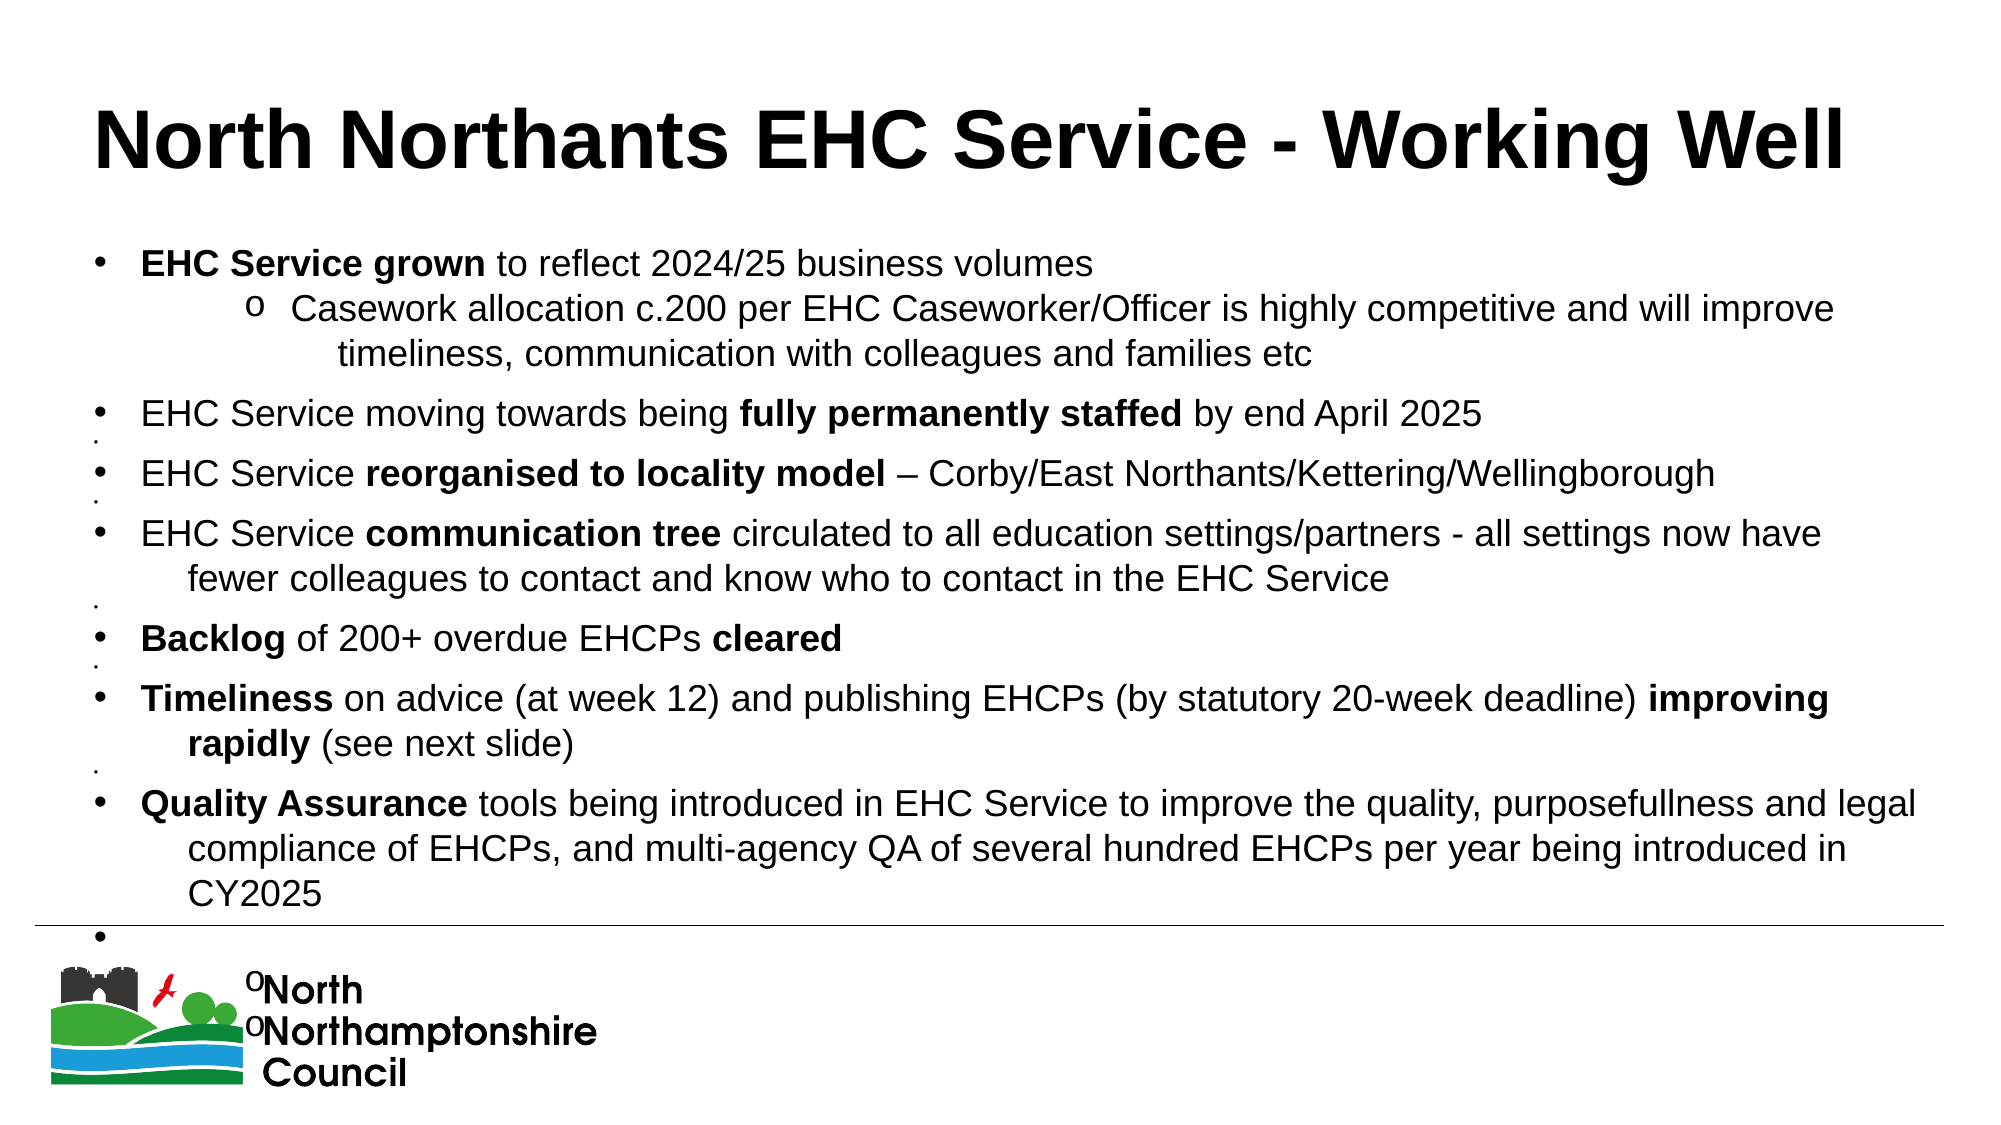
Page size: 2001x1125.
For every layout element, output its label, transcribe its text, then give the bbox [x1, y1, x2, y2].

text_box EHC Service grown to reflect 2024/25 business volumes Casework allocation c.200 per EHC Caseworker/Officer is highly competitive and will improve timeliness, communication with colleagues and families etc EHC Service moving towards being fully permanently staffed by end April 2025 EHC Service reorganised to locality model – Corby/East Northants/Kettering/Wellingborough EHC Service communication tree circulated to all education settings/partners - all settings now have fewer colleagues to contact and know who to contact in the EHC Service Backlog of 200+ overdue EHCPs cleared Timeliness on advice (at week 12) and publishing EHCPs (by statutory 20-week deadline) improving rapidly (see next slide) Quality Assurance tools being introduced in EHC Service to improve the quality, purposefullness and legal compliance of EHCPs, and multi-agency QA of several hundred EHCPs per year being introduced in CY2025 [78, 231, 1936, 1085]
picture [34, 951, 610, 1101]
text_box North Northants EHC Service - Working Well [78, 78, 1936, 195]
